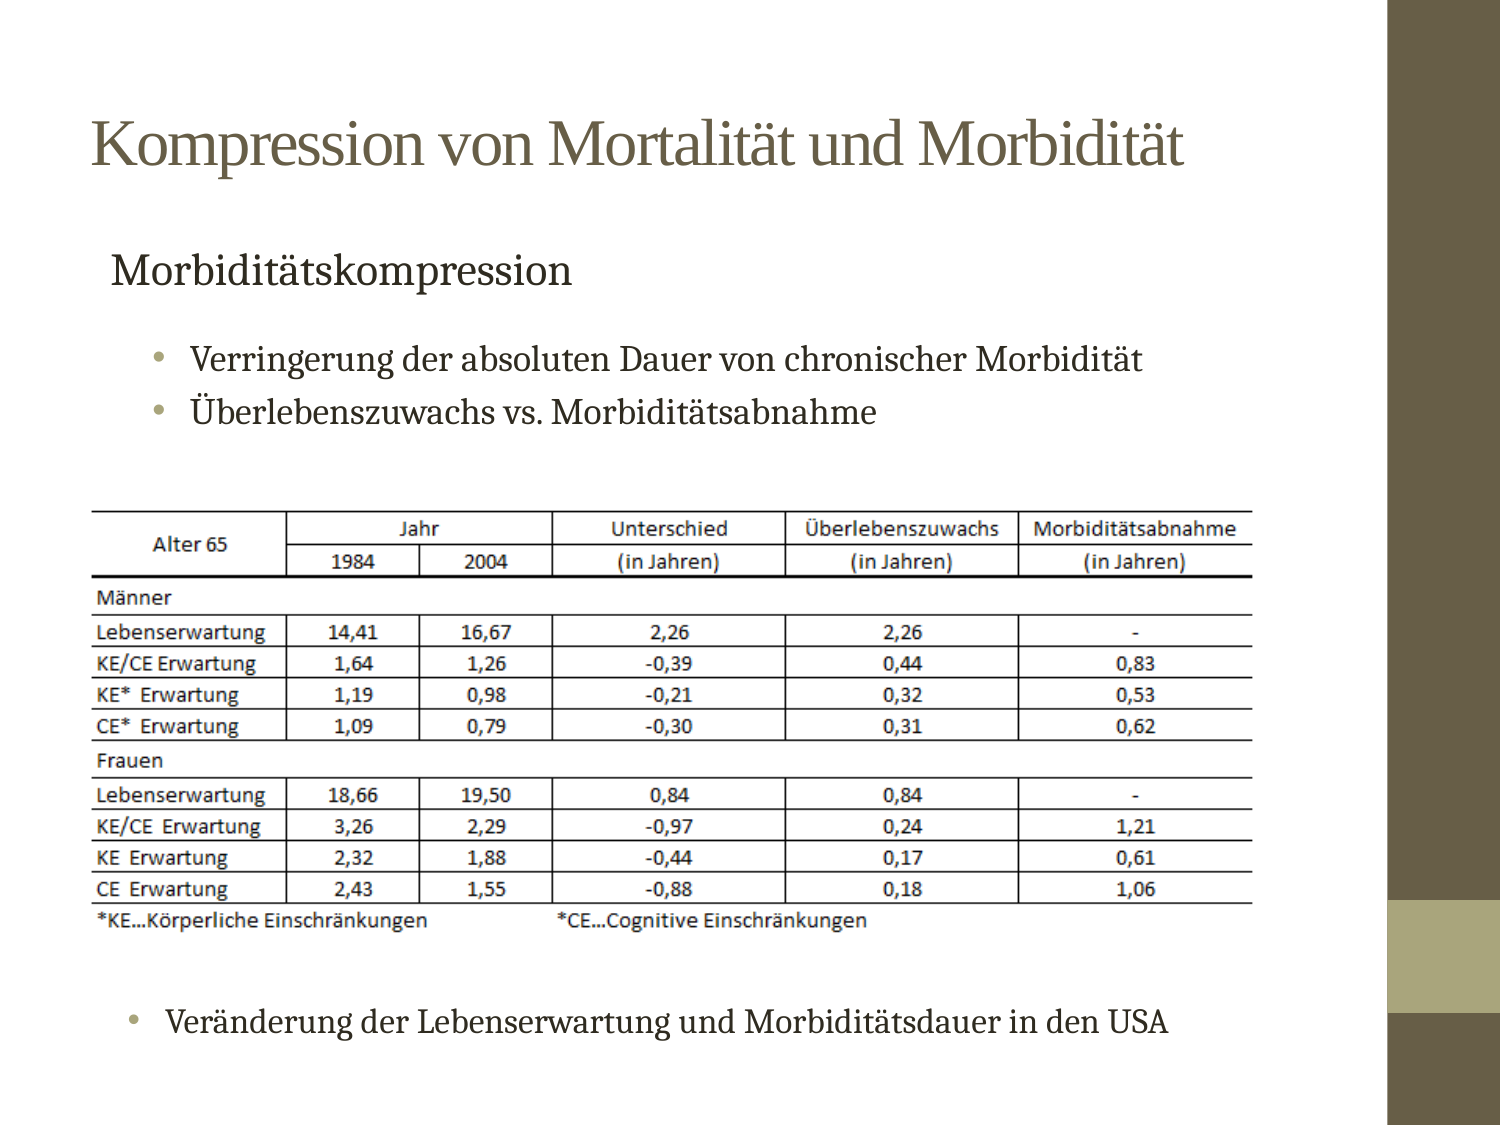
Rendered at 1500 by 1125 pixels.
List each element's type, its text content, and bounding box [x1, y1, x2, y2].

text_box Verringerung der absoluten Dauer von chronischer Morbidität Überlebenszuwachs vs. Morbiditätsabnahme [99, 326, 1351, 469]
text_box Morbiditätskompression [76, 231, 1327, 312]
picture [70, 486, 1287, 959]
list Veränderung der Lebenserwartung und Morbiditätsdauer in den USA [75, 999, 1326, 1050]
title Kompression von Mortalität und Morbidität [75, 45, 1326, 233]
